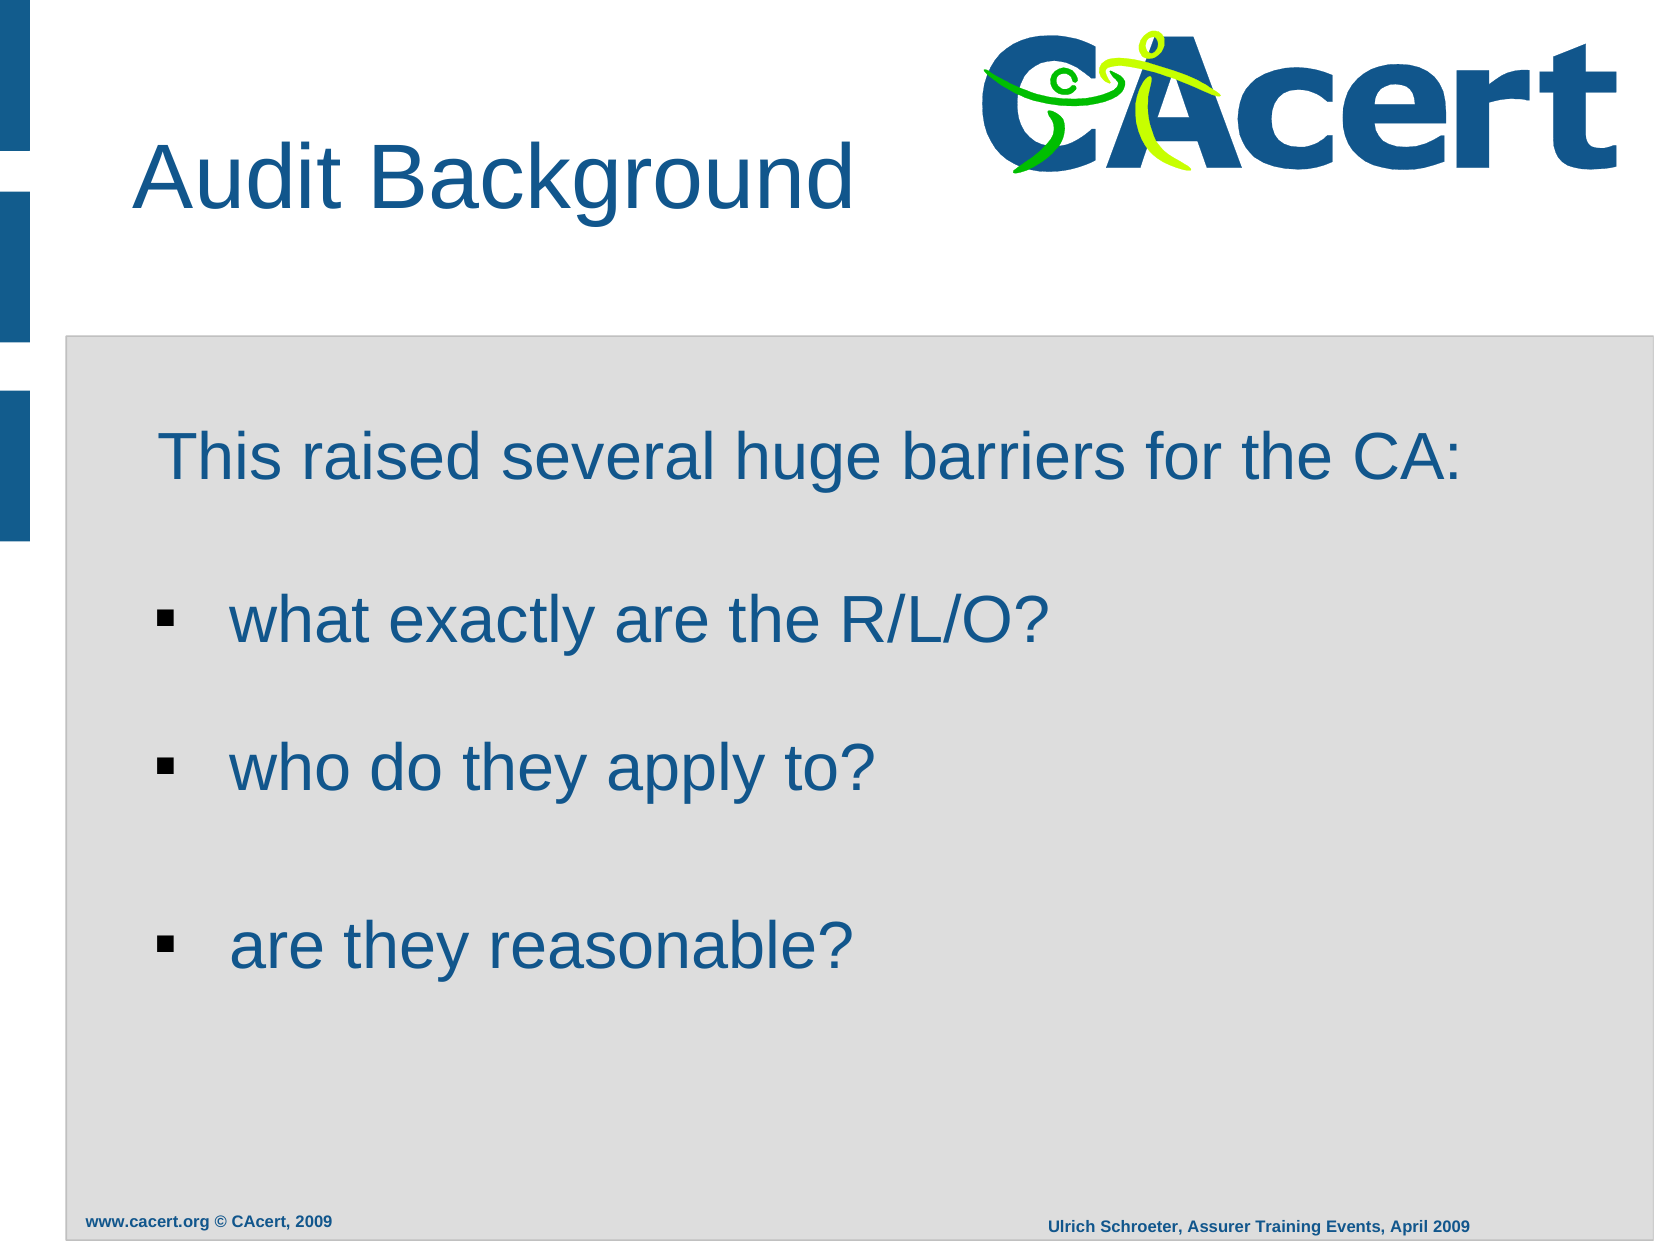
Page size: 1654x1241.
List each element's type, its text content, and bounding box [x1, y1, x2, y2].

text_box This raised several huge barriers for the CA: what exactly are the R/L/O? who do they apply to? are they reasonable? [142, 397, 1480, 990]
text_box Audit Background [118, 118, 873, 236]
